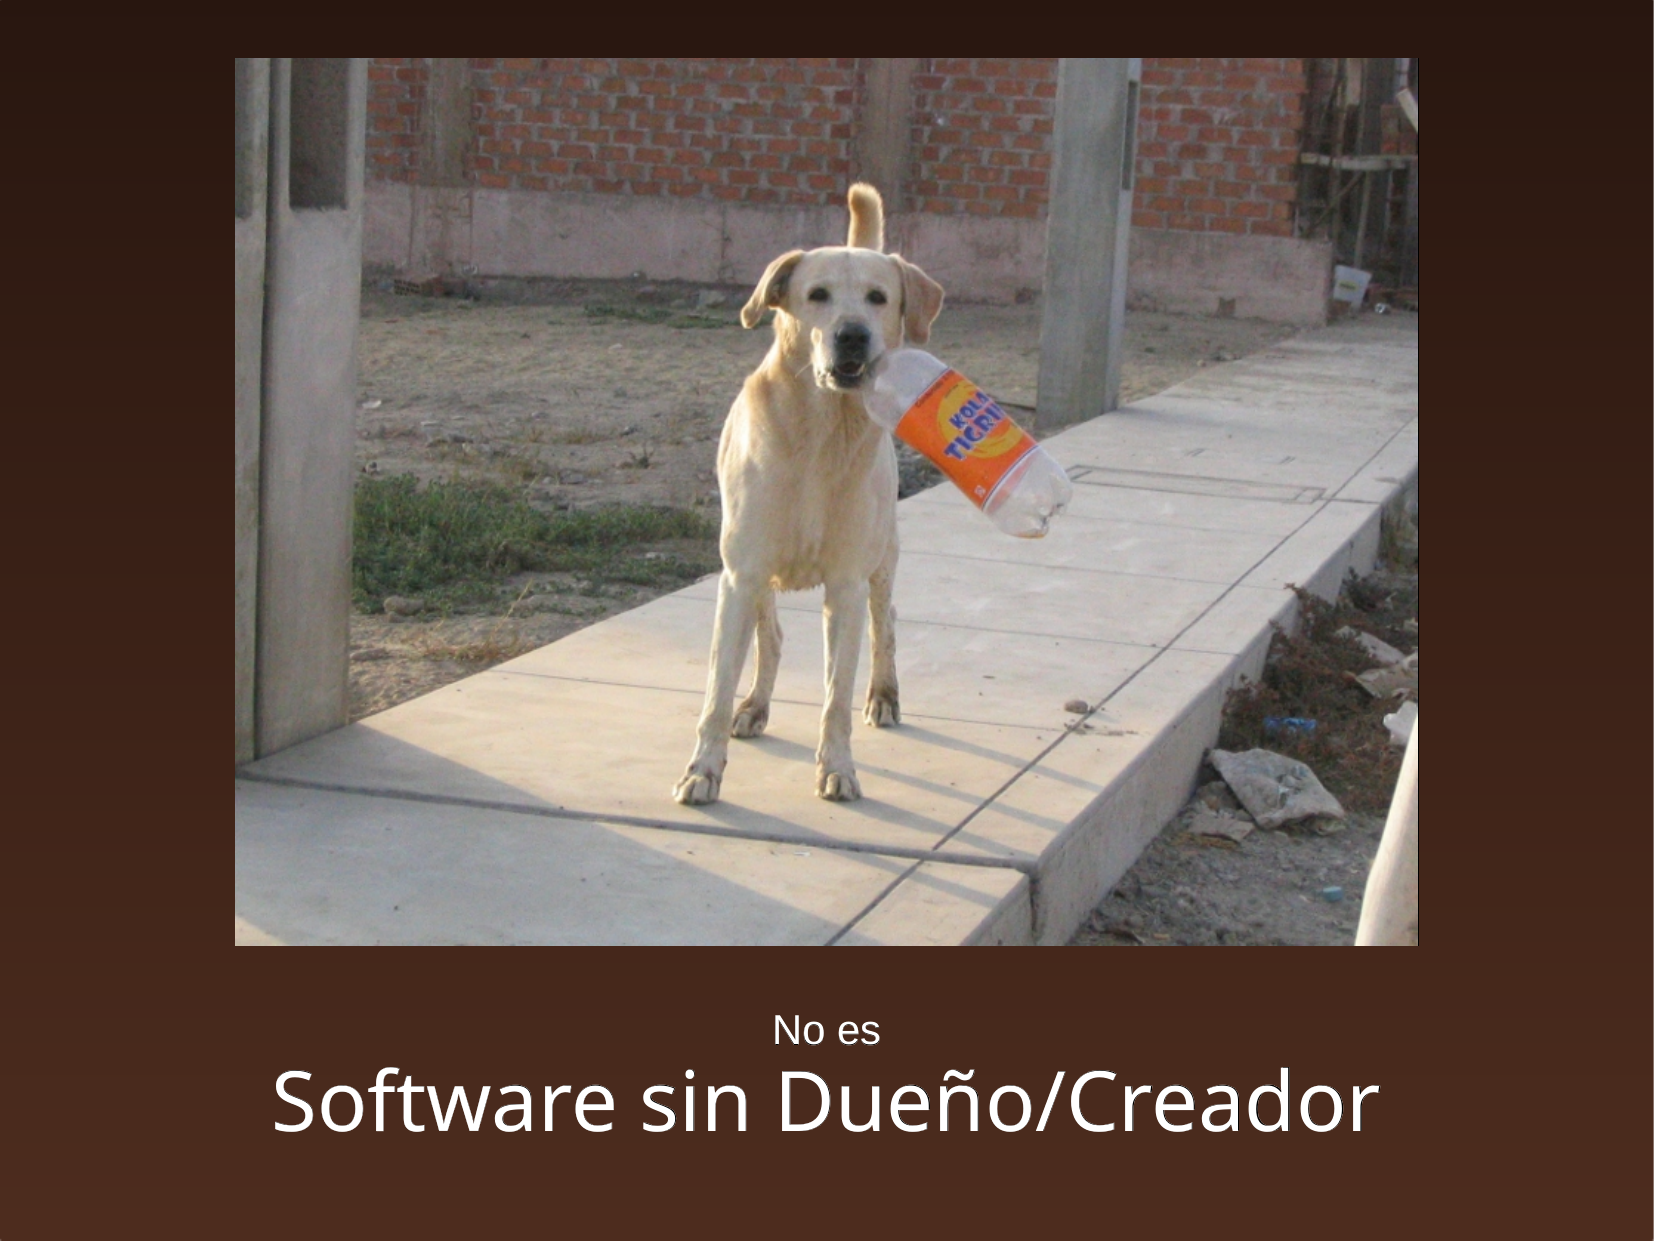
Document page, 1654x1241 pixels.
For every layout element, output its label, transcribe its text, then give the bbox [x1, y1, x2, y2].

picture [0, 0, 1654, 1241]
text_box Software sin Dueño/Creador [206, 1061, 1447, 1145]
text_box No es [206, 999, 1447, 1061]
